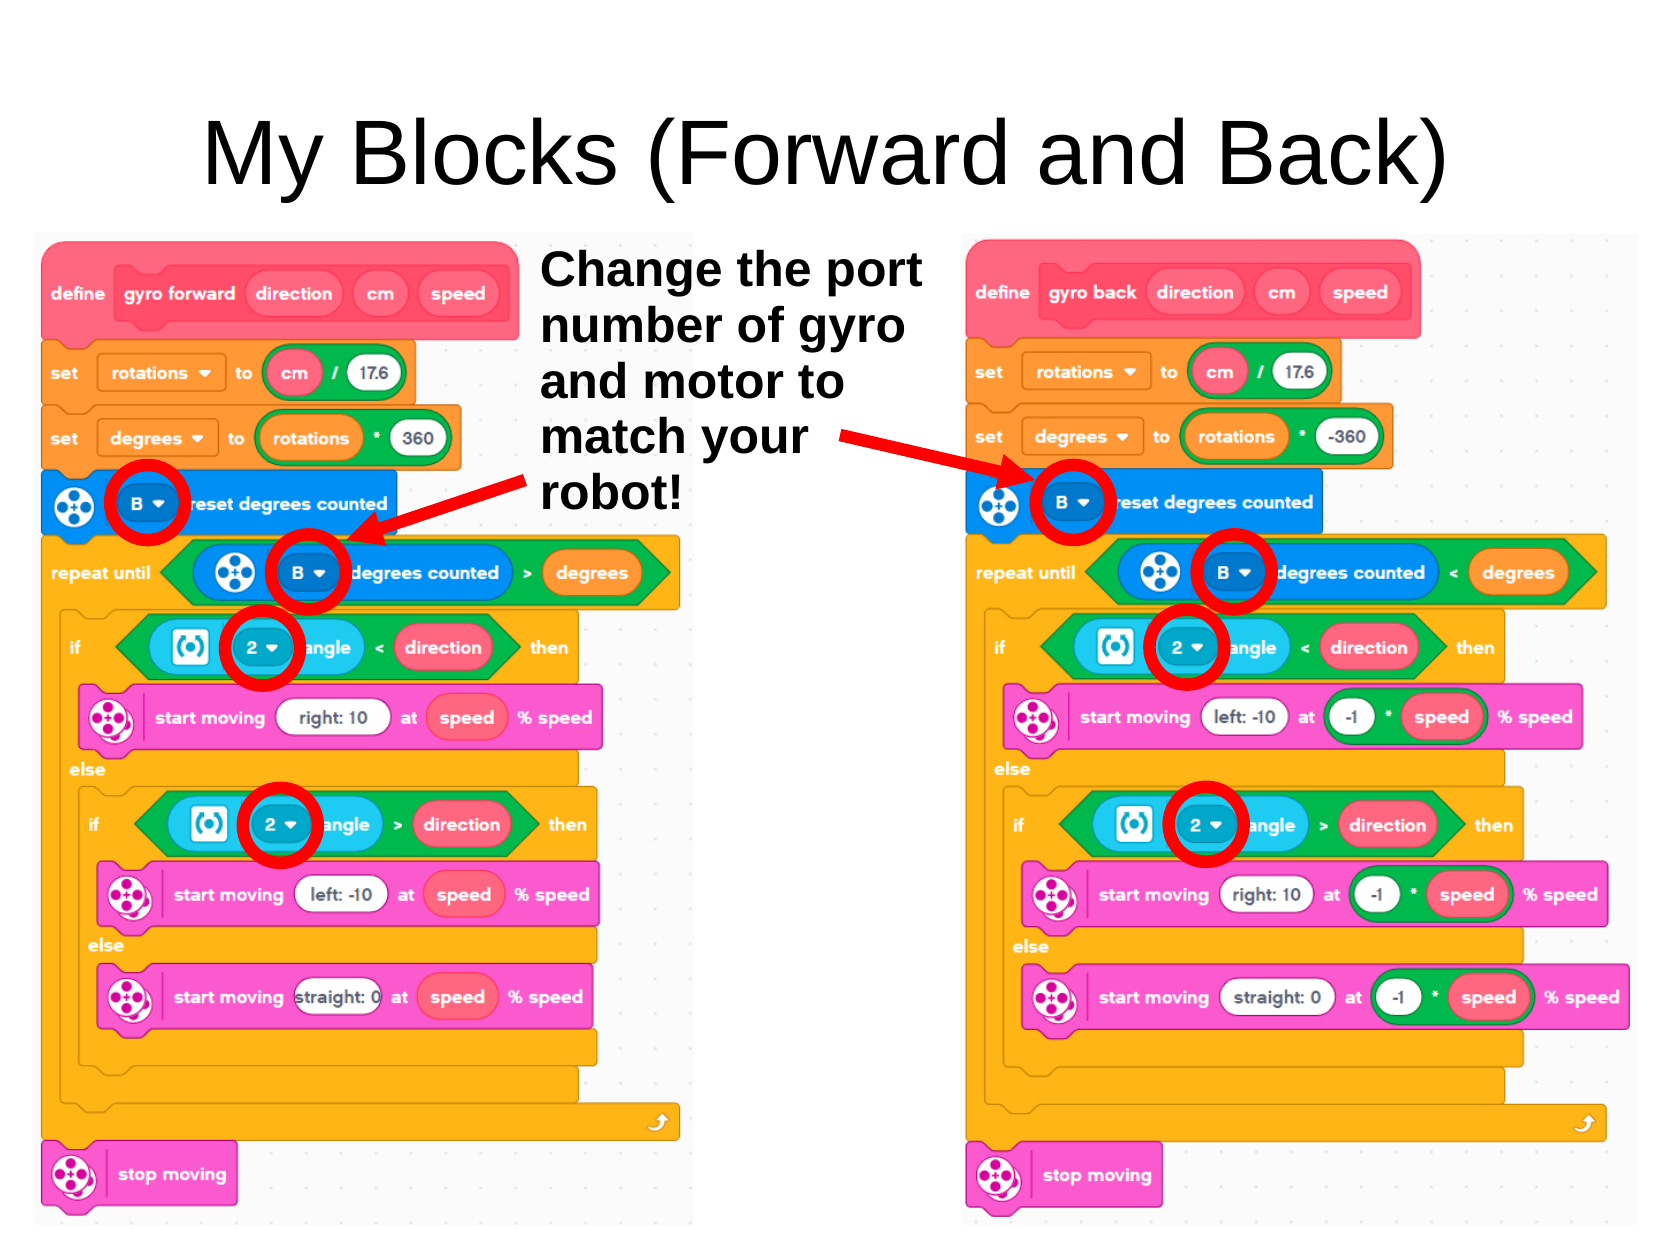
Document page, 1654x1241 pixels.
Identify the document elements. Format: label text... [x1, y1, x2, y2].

picture [1043, 472, 1104, 533]
text_box Change the port number of gyro and motor to match your robot! [525, 234, 962, 528]
picture [961, 234, 1638, 1225]
title My Blocks (Forward and Back) [82, 49, 1571, 234]
picture [33, 232, 694, 1225]
